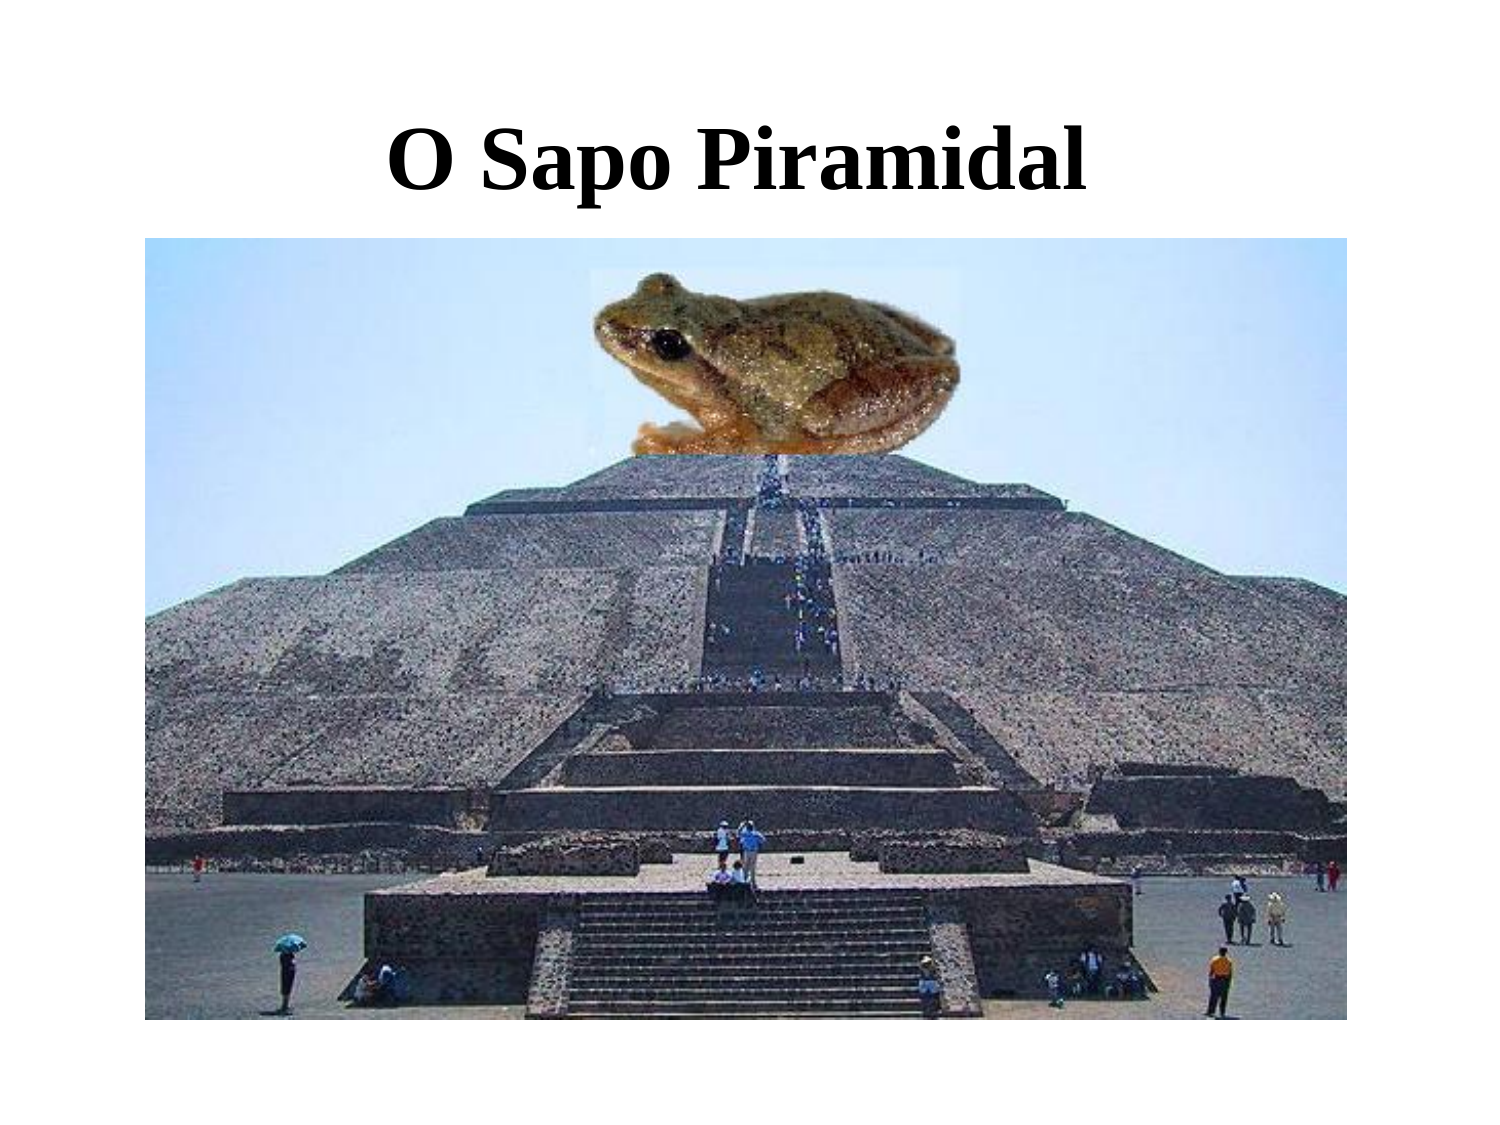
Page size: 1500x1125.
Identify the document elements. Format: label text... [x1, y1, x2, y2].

title O Sapo Piramidal [99, 95, 1375, 217]
picture [145, 238, 1347, 1020]
